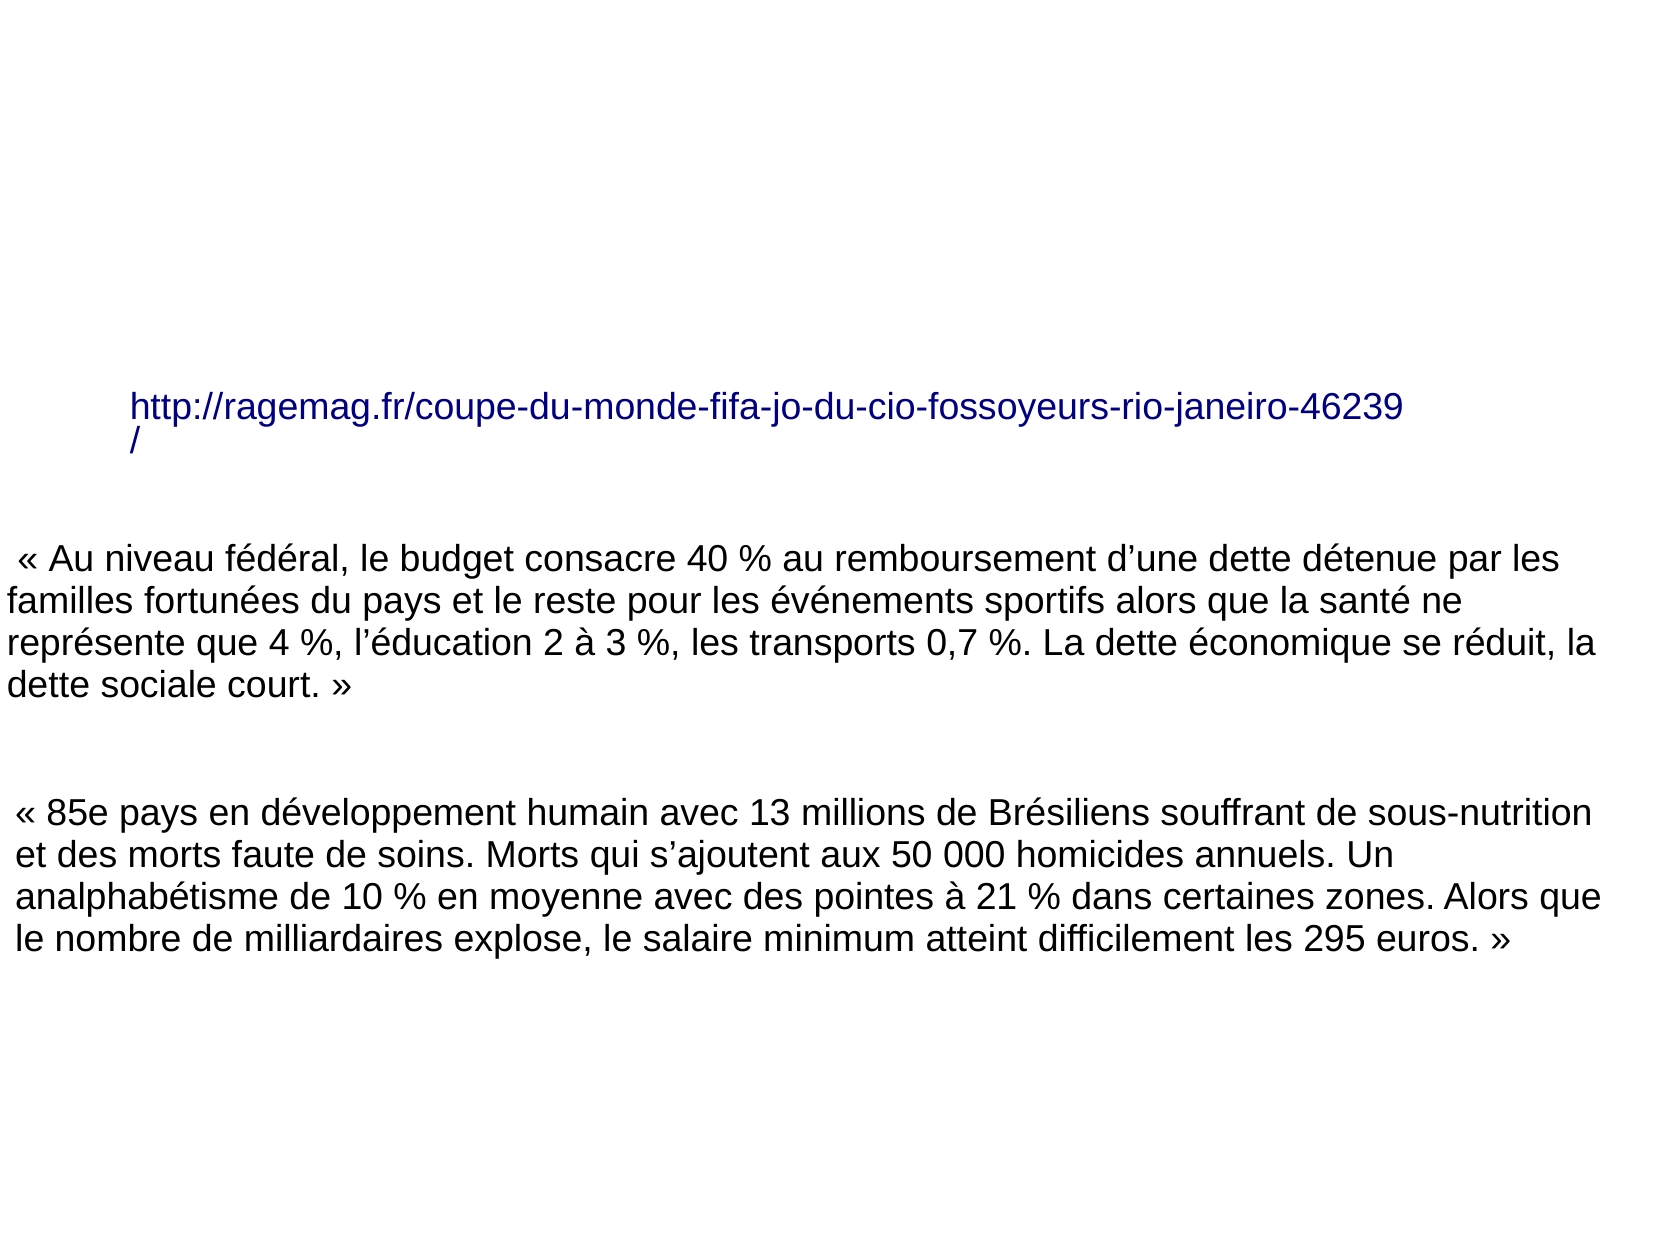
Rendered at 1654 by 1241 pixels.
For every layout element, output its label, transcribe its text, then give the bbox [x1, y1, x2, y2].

text_box « Au niveau fédéral, le budget consacre 40 % au remboursement d’une dette détenue par les familles fortunées du pays et le reste pour les événements sportifs alors que la santé ne représente que 4 %, l’éducation 2 à 3 %, les transports 0,7 %. La dette économique se réduit, la dette sociale court. » [0, 530, 1654, 714]
text_box « 85e pays en développement humain avec 13 millions de Brésiliens souffrant de sous-nutrition et des morts faute de soins. Morts qui s’ajoutent aux 50 000 homicides annuels. Un analphabétisme de 10 % en moyenne avec des pointes à 21 % dans certaines zones. Alors que le nombre de milliardaires explose, le salaire minimum atteint difficilement les 295 euros. » [0, 783, 1642, 967]
text_box http://ragemag.fr/coupe-du-monde-fifa-jo-du-cio-fossoyeurs-rio-janeiro-46239/ [114, 377, 1430, 477]
